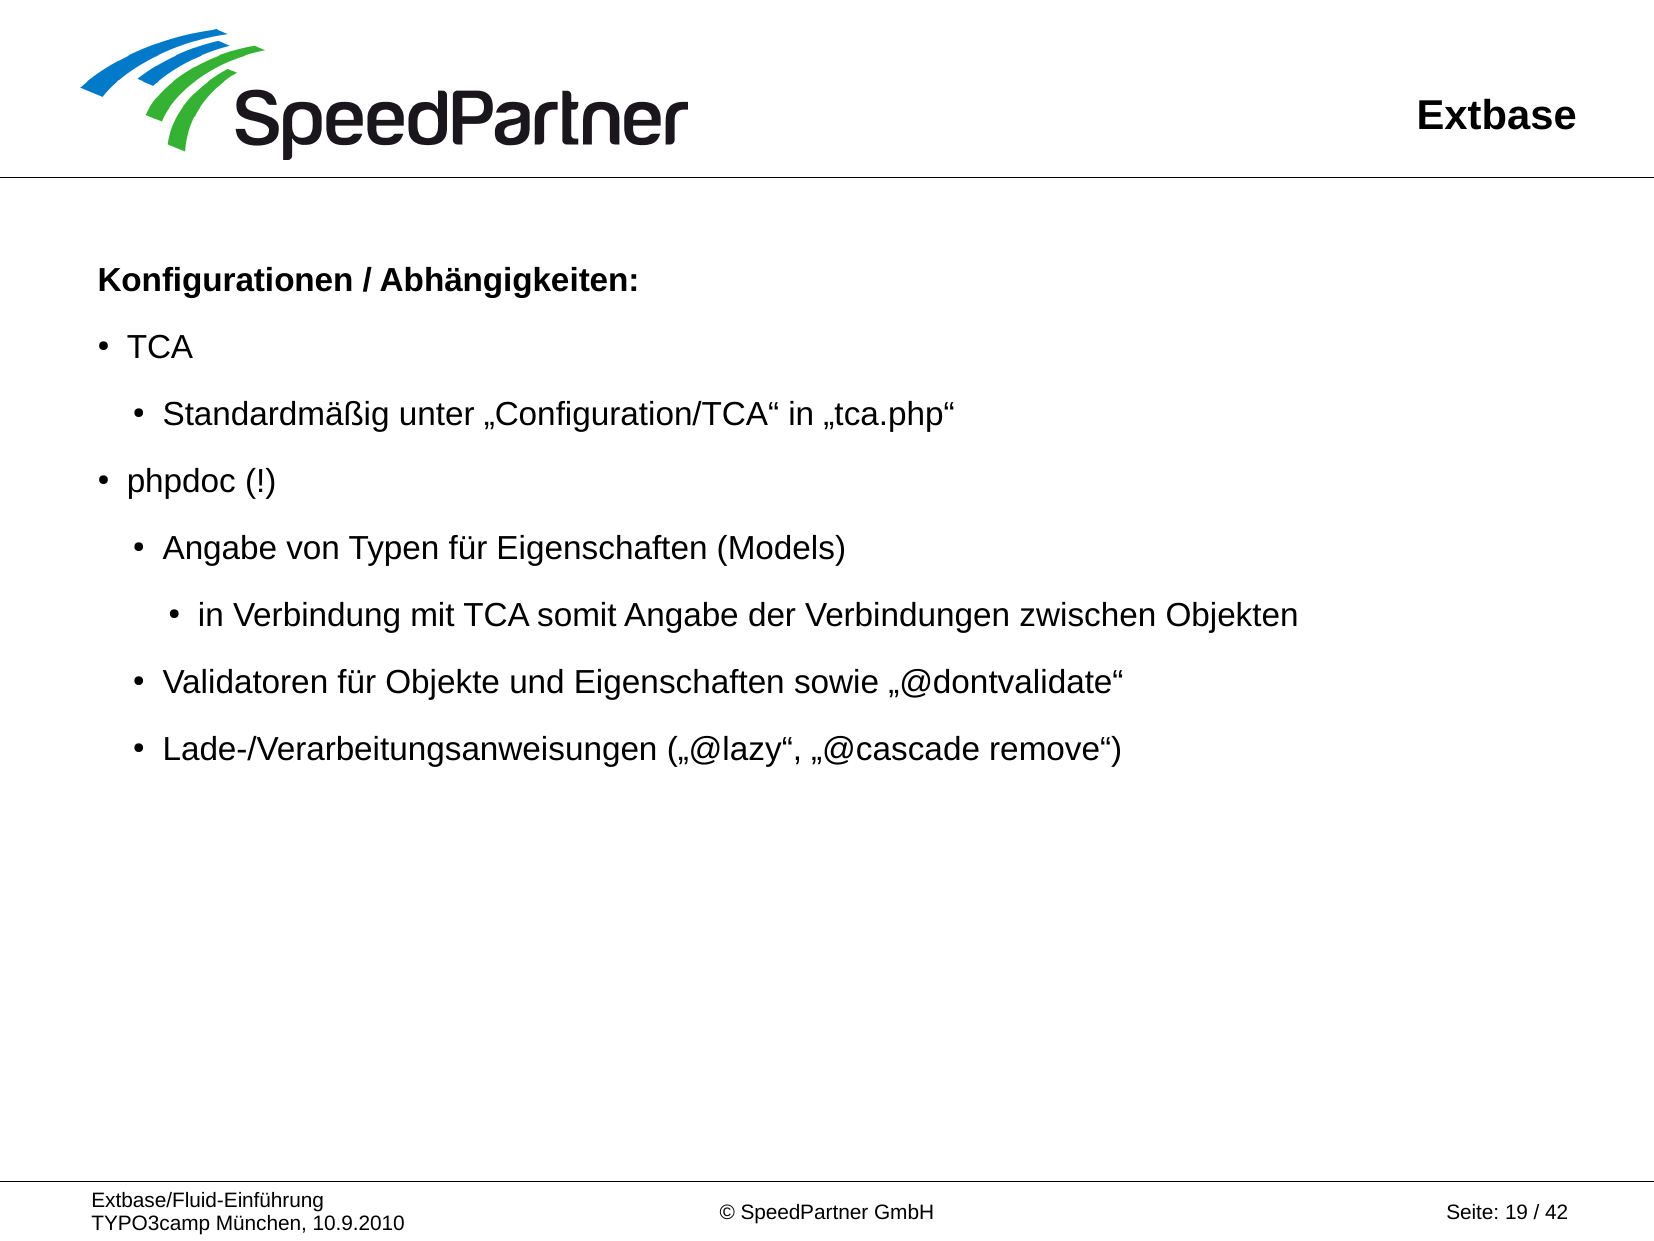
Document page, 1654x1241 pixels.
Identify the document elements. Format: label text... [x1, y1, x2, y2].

picture [80, 29, 688, 160]
text_box Konfigurationen / Abhängigkeiten: TCA Standardmäßig unter „Configuration/TCA“ in „tca.php“ phpdoc (!) Angabe von Typen für Eigenschaften (Models) in Verbindung mit TCA somit Angabe der Verbindungen zwischen Objekten Validatoren für Objekte und Eigenschaften sowie „@dontvalidate“ Lade-/Verarbeitungsanweisungen („@lazy“, „@cascade remove“) [82, 253, 1565, 1151]
title Extbase [590, 70, 1577, 160]
